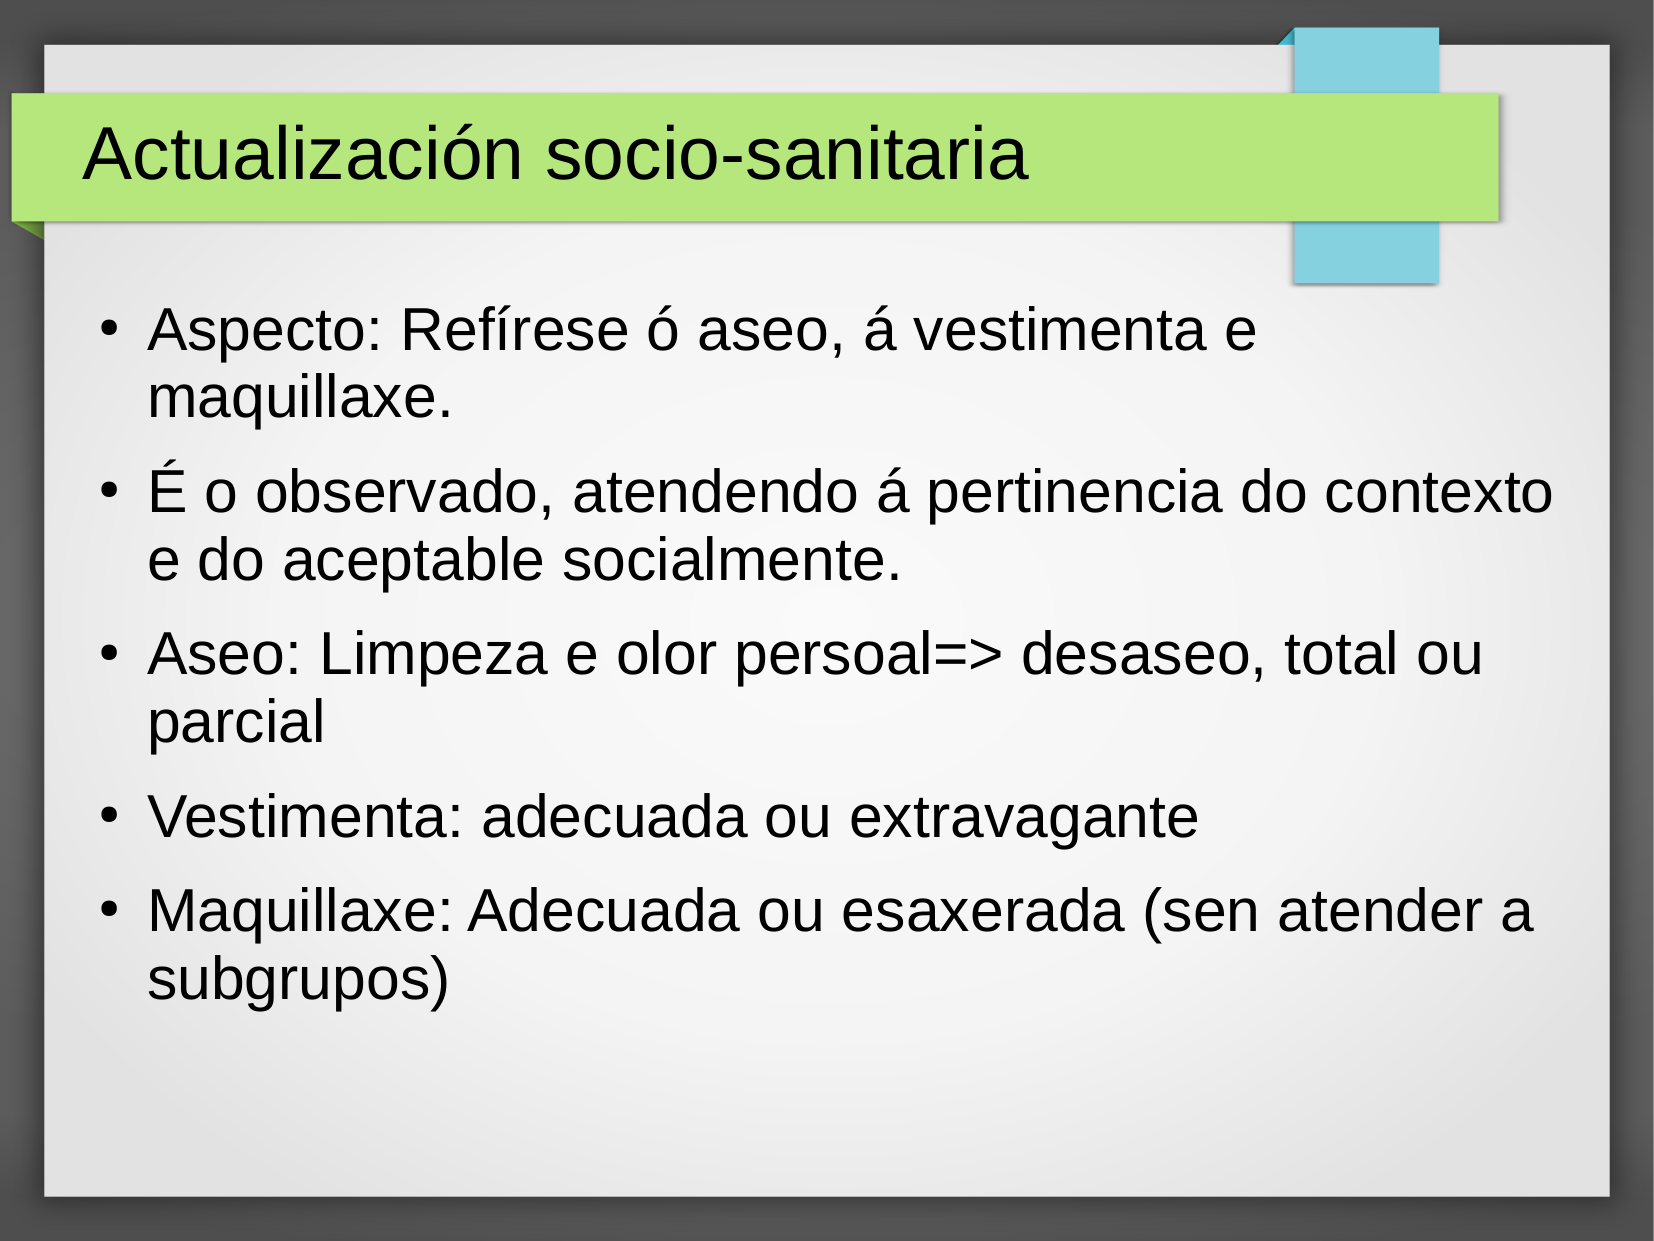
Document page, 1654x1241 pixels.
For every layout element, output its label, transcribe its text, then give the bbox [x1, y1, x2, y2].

picture [0, 0, 1654, 1241]
title Actualización socio-sanitaria [82, 94, 1264, 213]
list Aspecto: Refírese ó aseo, á vestimenta e maquillaxe. É o observado, atendendo á pertinencia do contexto e do aceptable socialmente. Aseo: Limpeza e olor persoal=> desaseo, total ou parcial Vestimenta: adecuada ou extravagante Maquillaxe: Adecuada ou esaxerada (sen atender a subgrupos) [82, 295, 1571, 1015]
